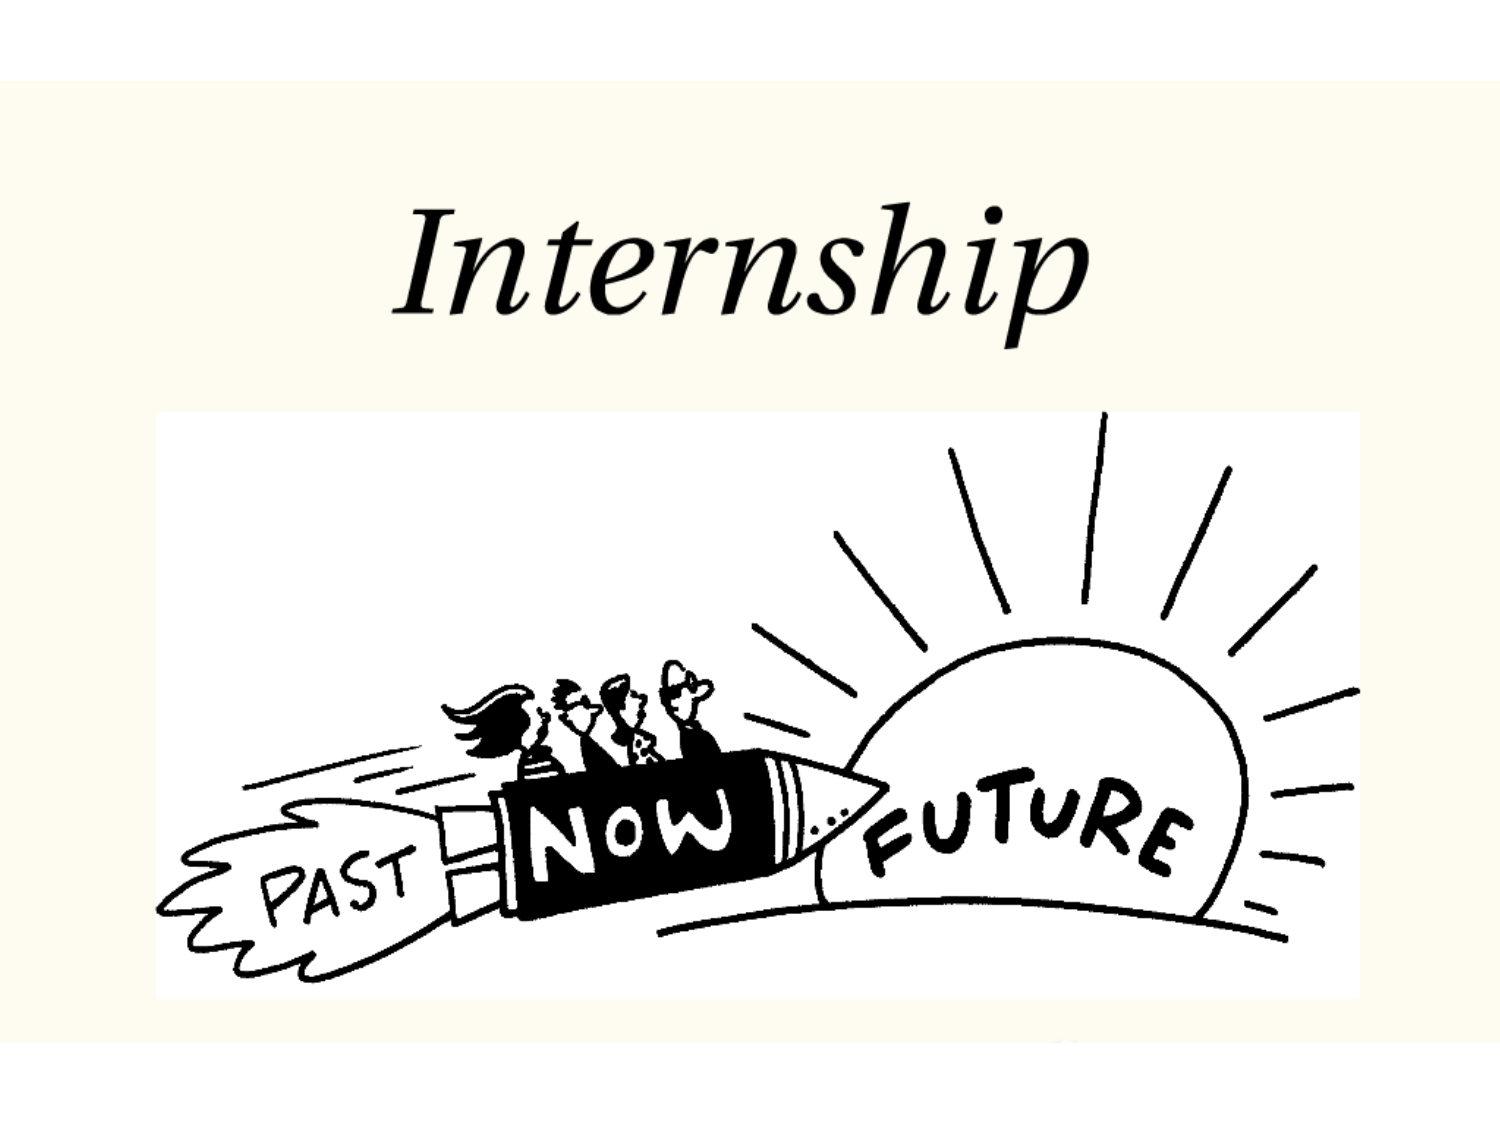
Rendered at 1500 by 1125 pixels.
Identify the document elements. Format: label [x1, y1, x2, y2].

picture [0, 81, 1500, 1043]
